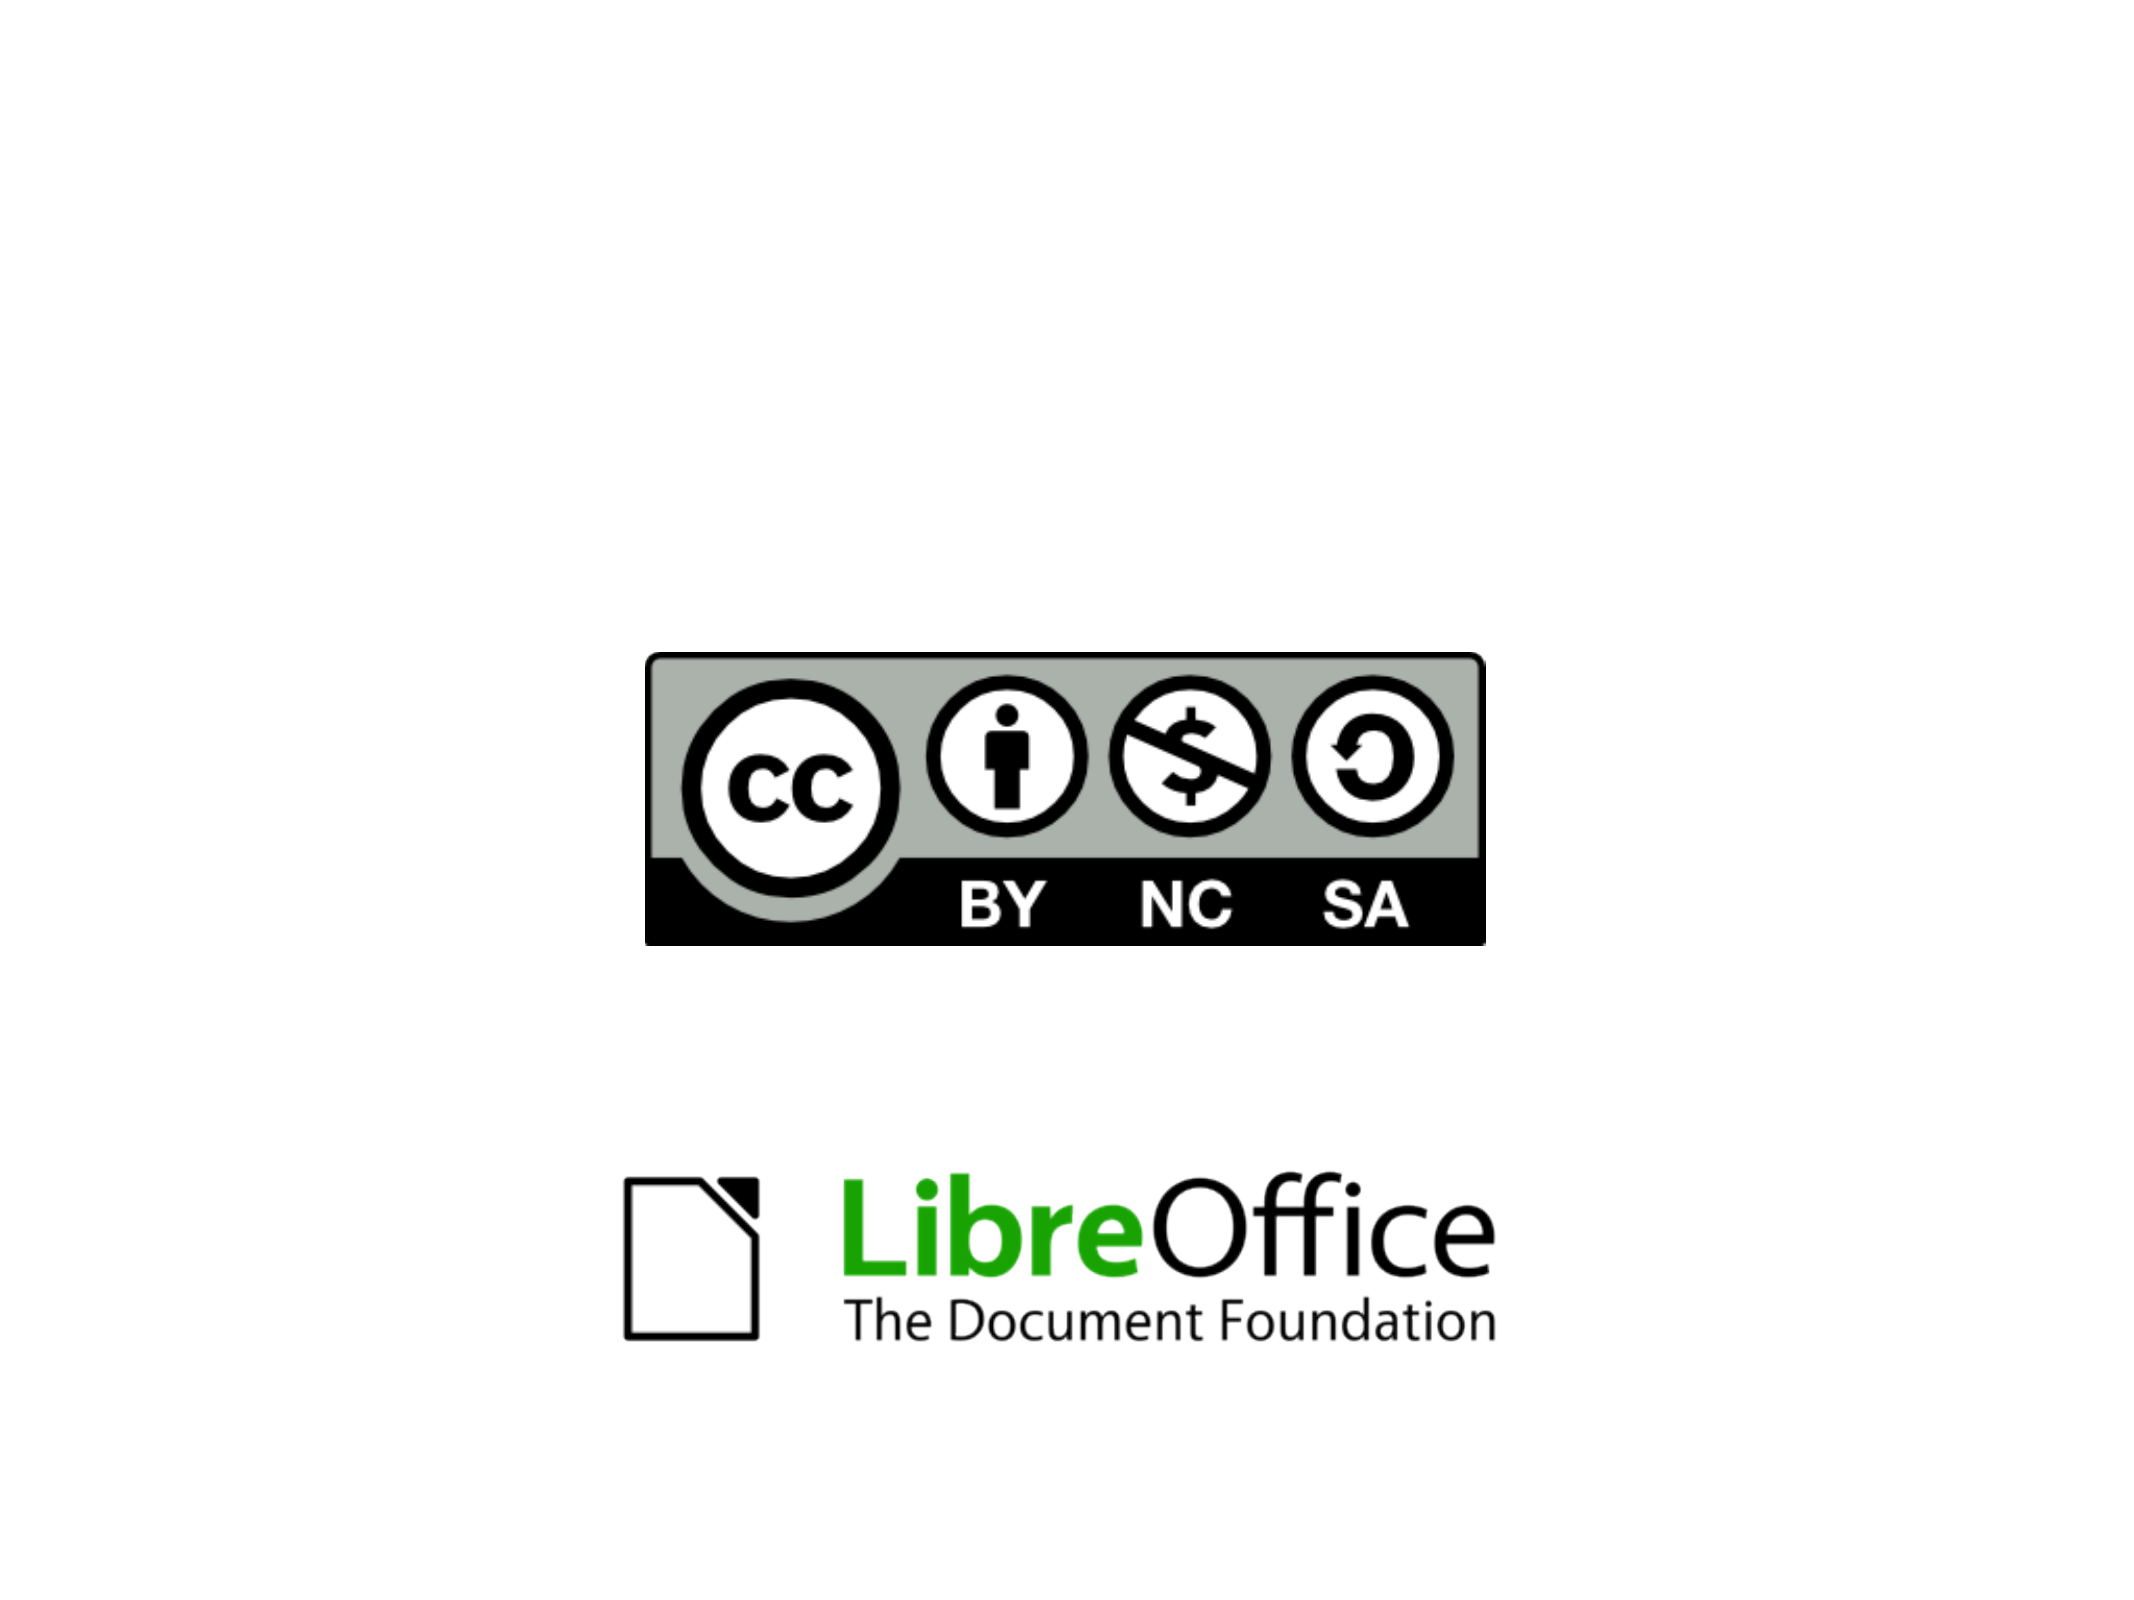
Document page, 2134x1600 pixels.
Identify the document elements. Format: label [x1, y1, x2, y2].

picture [645, 652, 1486, 946]
picture [571, 1133, 1561, 1386]
